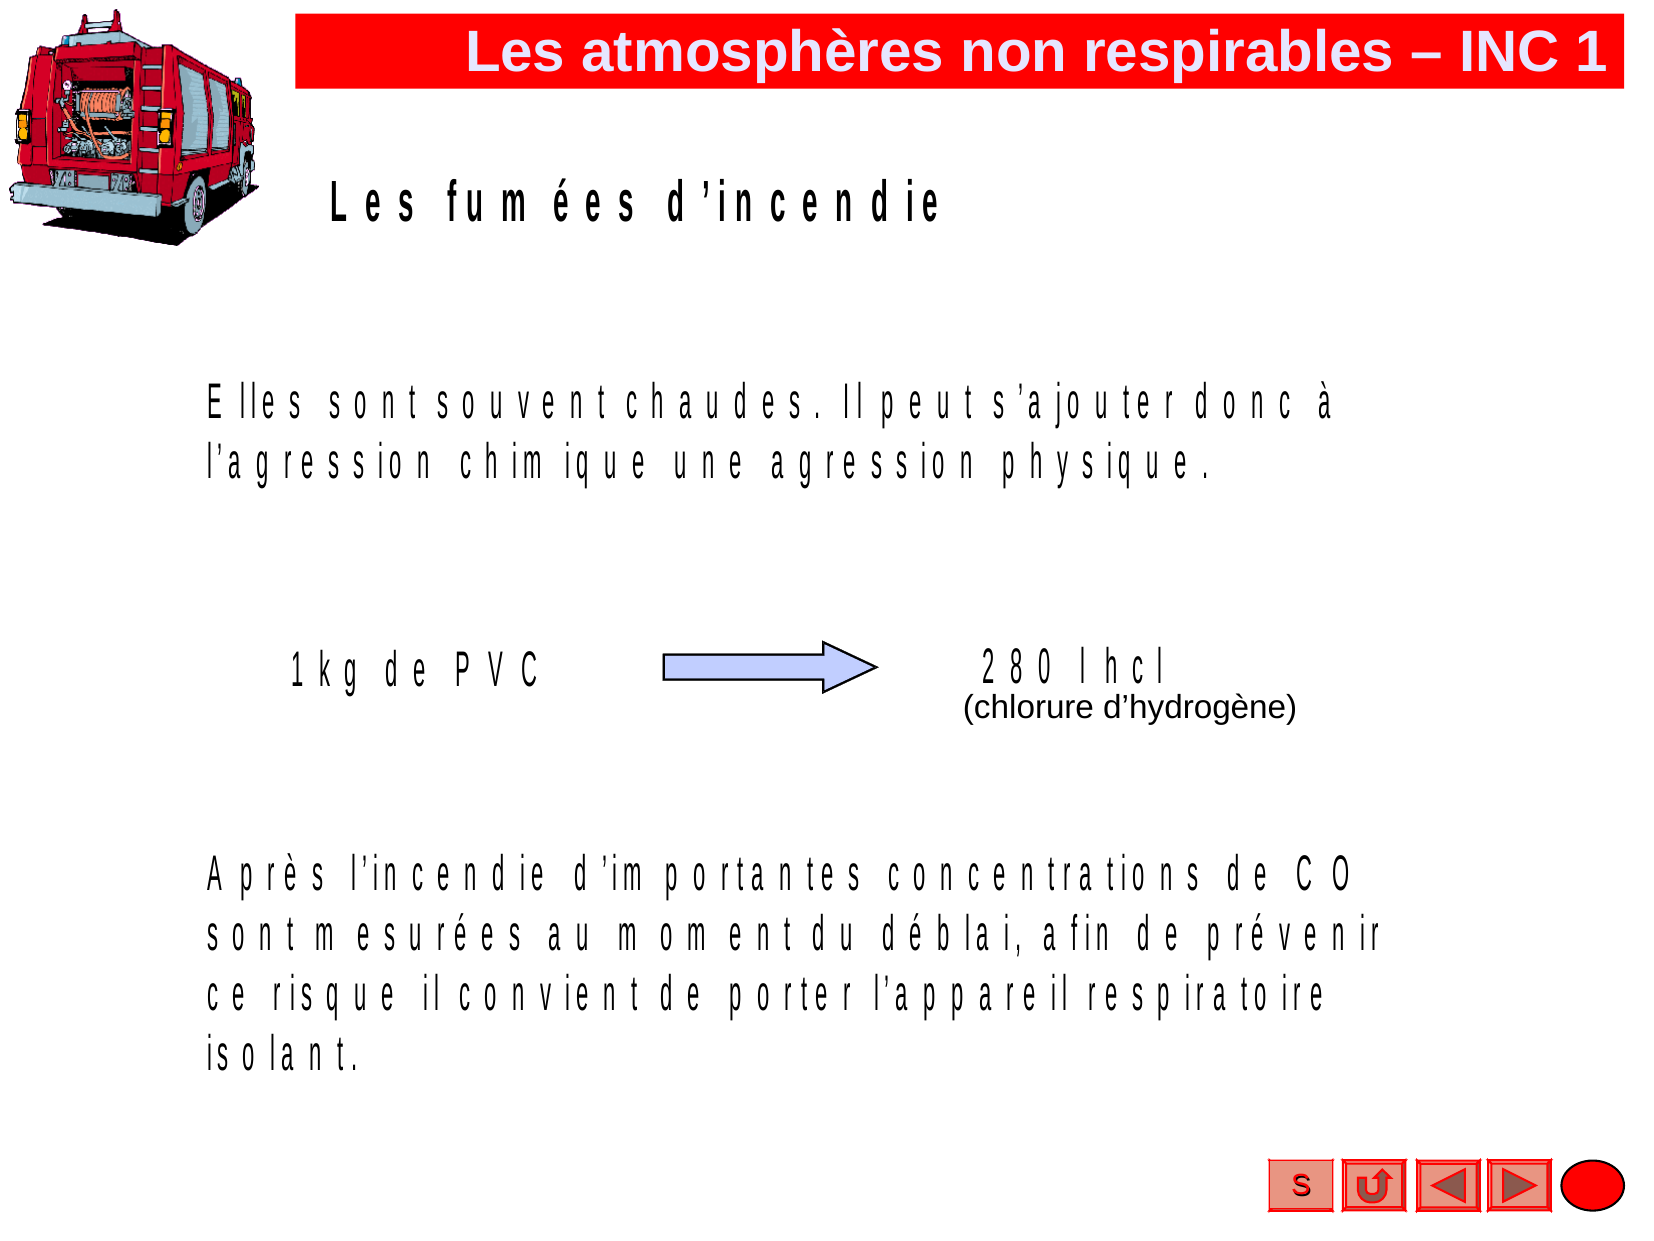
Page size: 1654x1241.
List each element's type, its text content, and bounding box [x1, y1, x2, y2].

picture [8, 8, 260, 246]
picture [261, 620, 1418, 728]
picture [177, 826, 1467, 1112]
text_box (chlorure d’hydrogène) [948, 681, 1329, 739]
text_box [1561, 1160, 1625, 1211]
picture [295, 147, 991, 270]
picture [177, 354, 1417, 520]
text_box Les atmosphères non respirables – INC 1 [295, 13, 1625, 89]
